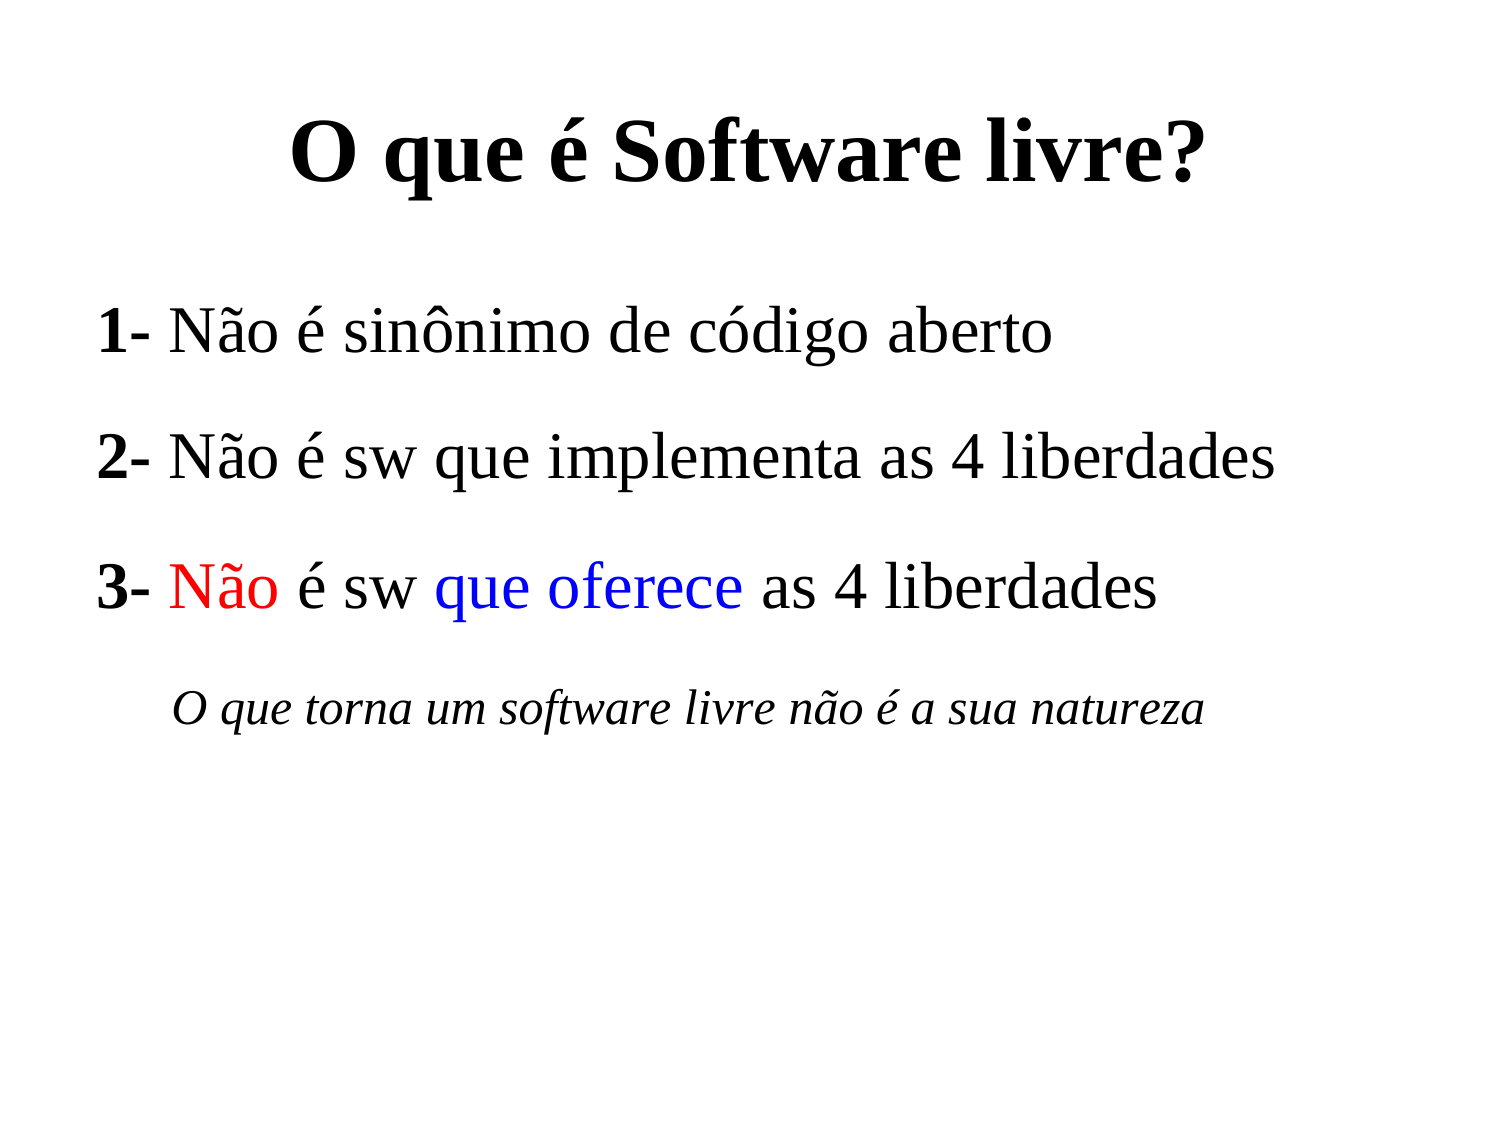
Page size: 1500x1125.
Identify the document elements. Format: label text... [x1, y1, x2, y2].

text_box 1- Não é sinônimo de código aberto 2- Não é sw que implementa as 4 liberdades 3- Não é sw que oferece as 4 liberdades O que torna um software livre não é a sua natureza [96, 288, 1309, 974]
title O que é Software livre? [0, 78, 1500, 218]
